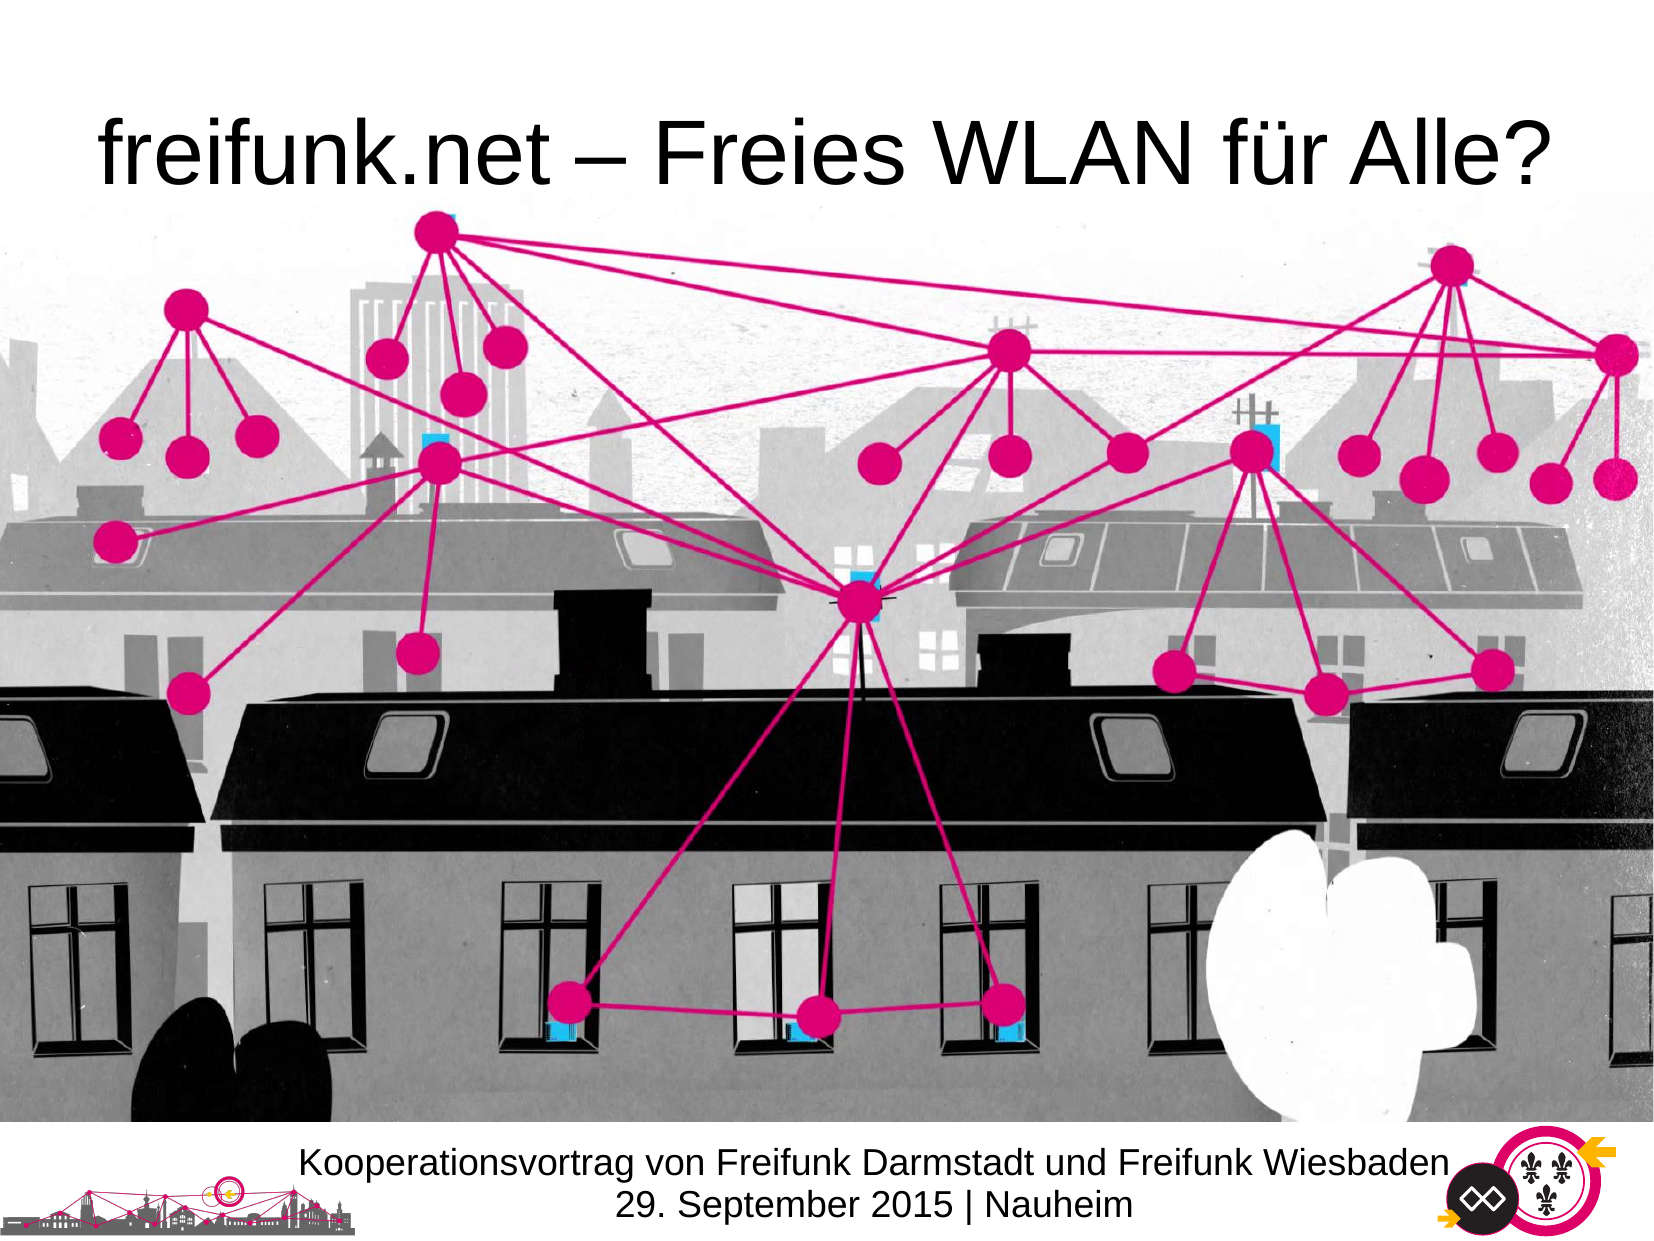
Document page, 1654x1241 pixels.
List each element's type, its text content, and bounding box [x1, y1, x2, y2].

text_box Kooperationsvortrag von Freifunk Darmstadt und Freifunk Wiesbaden 29. September 2015 | Nauheim [283, 1133, 1435, 1233]
picture [0, 1150, 355, 1241]
picture [0, 191, 1654, 1241]
title freifunk.net – Freies WLAN für Alle? [82, 49, 1571, 191]
